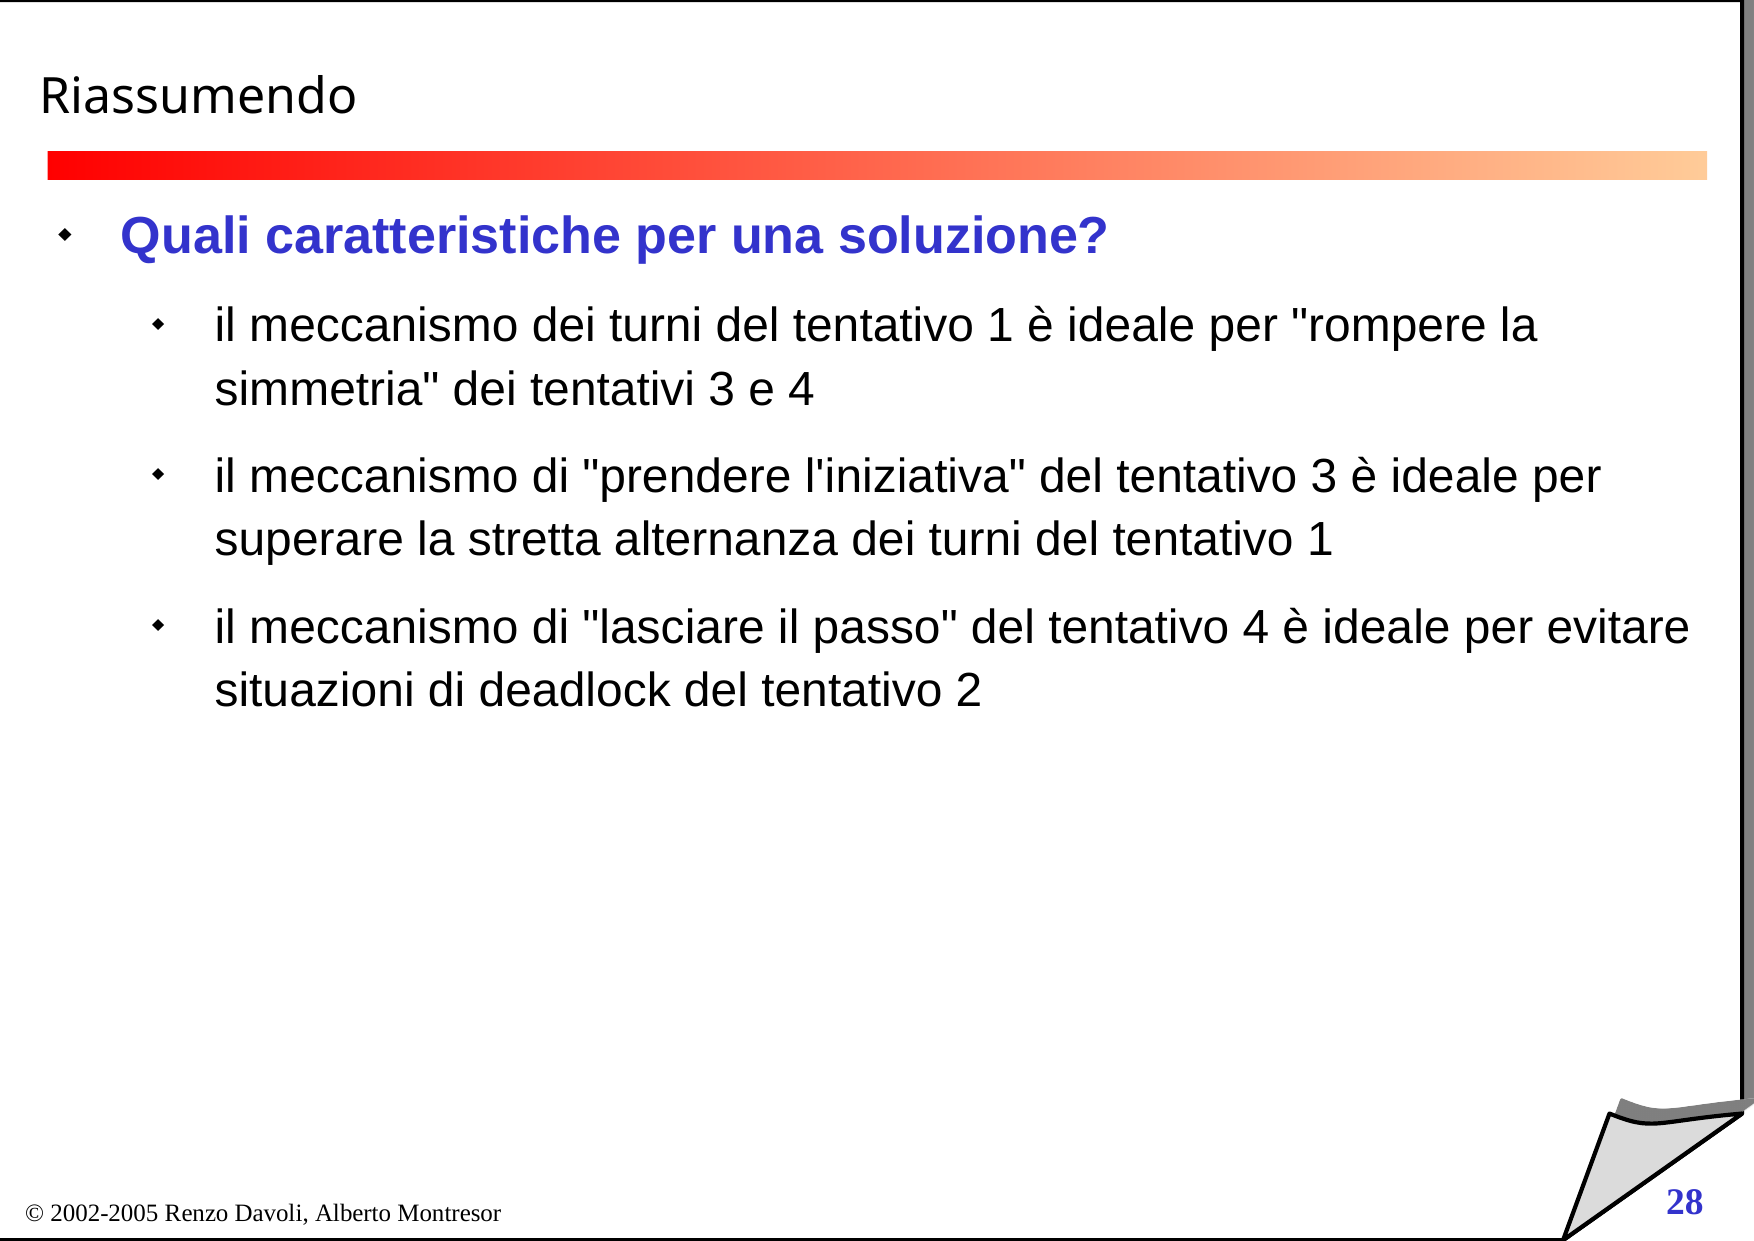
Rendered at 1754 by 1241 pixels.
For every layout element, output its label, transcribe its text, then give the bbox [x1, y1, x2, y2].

list Quali caratteristiche per una soluzione? il meccanismo dei turni del tentativo 1 è ideale per "rompere la simmetria" dei tentativi 3 e 4 il meccanismo di "prendere l'iniziativa" del tentativo 3 è ideale per superare la stretta alternanza dei turni del tentativo 1 il meccanismo di "lasciare il passo" del tentativo 4 è ideale per evitare situazioni di deadlock del tentativo 2 [58, 206, 1696, 815]
title Riassumendo [39, 49, 1713, 144]
